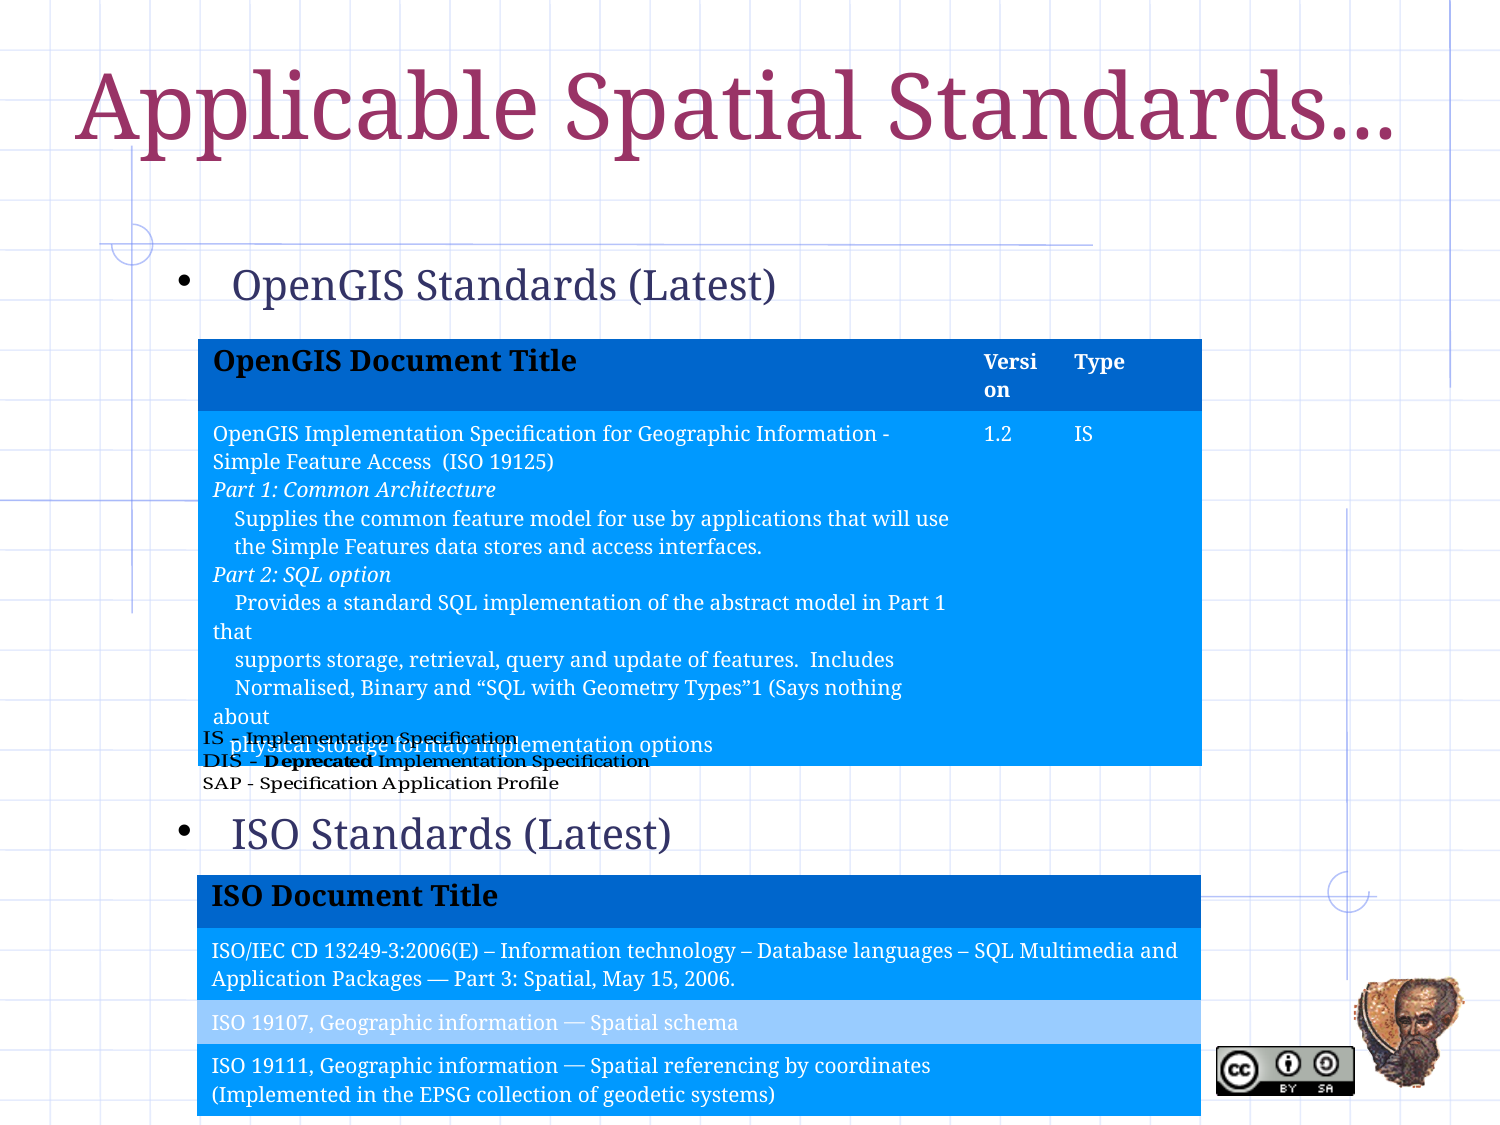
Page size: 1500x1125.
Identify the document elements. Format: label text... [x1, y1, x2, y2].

picture [1216, 976, 1465, 1096]
table_cell ISO/IEC CD 13249-3:2006(E) – Information technology – Database languages – SQL Multimedia and Application Packages ― Part 3: Spatial, May 15, 2006. [197, 928, 1201, 1000]
chart [201, 726, 1206, 864]
table_header ISO Document Title [197, 875, 1201, 928]
title Applicable Spatial Standards... [74, 45, 1424, 177]
table_cell ISO 19107, Geographic information ⎯ Spatial schema [197, 1000, 1201, 1044]
list OpenGIS Standards (Latest) ISO Standards (Latest) [177, 265, 1329, 889]
table_cell ISO 19111, Geographic information ⎯ Spatial referencing by coordinates (Implemented in the EPSG collection of geodetic systems) [197, 1044, 1201, 1116]
